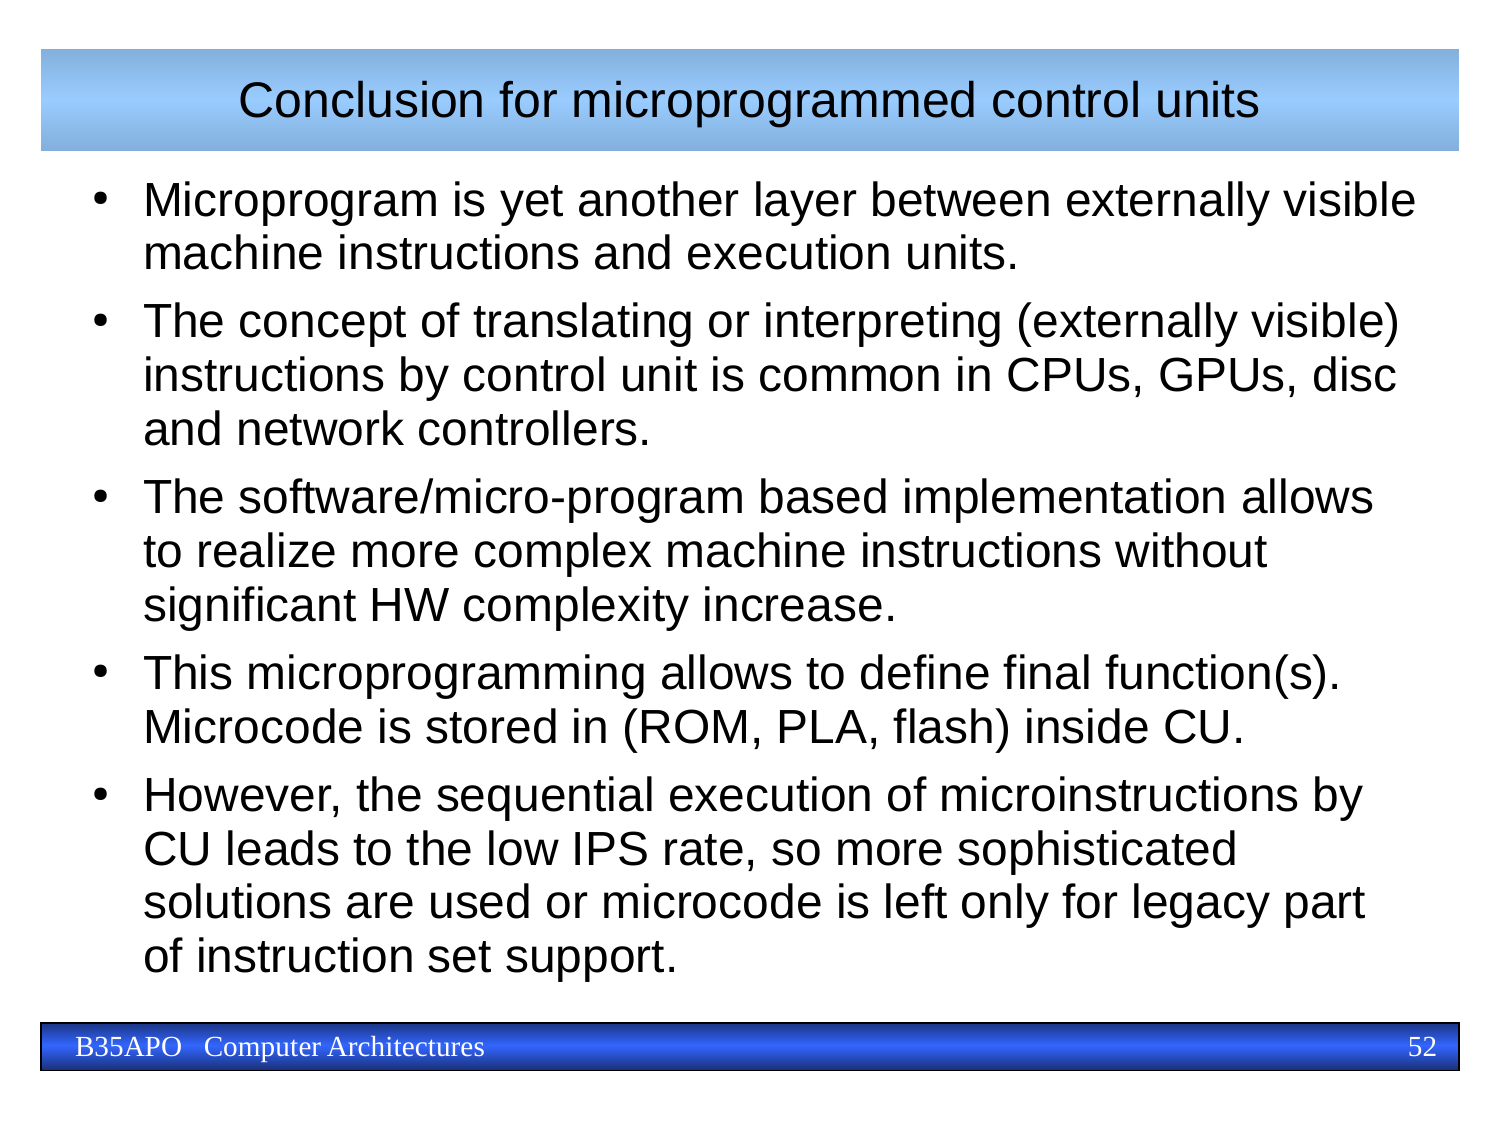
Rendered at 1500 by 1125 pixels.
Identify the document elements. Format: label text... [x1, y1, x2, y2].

list Microprogram is yet another layer between externally visible machine instructions and execution units. The concept of translating or interpreting (externally visible) instructions by control unit is common in CPUs, GPUs, disc and network controllers. The software/micro-program based implementation allows to realize more complex machine instructions without significant HW complexity increase. This microprogramming allows to define final function(s). Microcode is stored in (ROM, PLA, flash) inside CU. However, the sequential execution of microinstructions by CU leads to the low IPS rate, so more sophisticated solutions are used or microcode is left only for legacy part of instruction set support. [75, 172, 1426, 988]
title Conclusion for microprogrammed control units [41, 49, 1459, 151]
